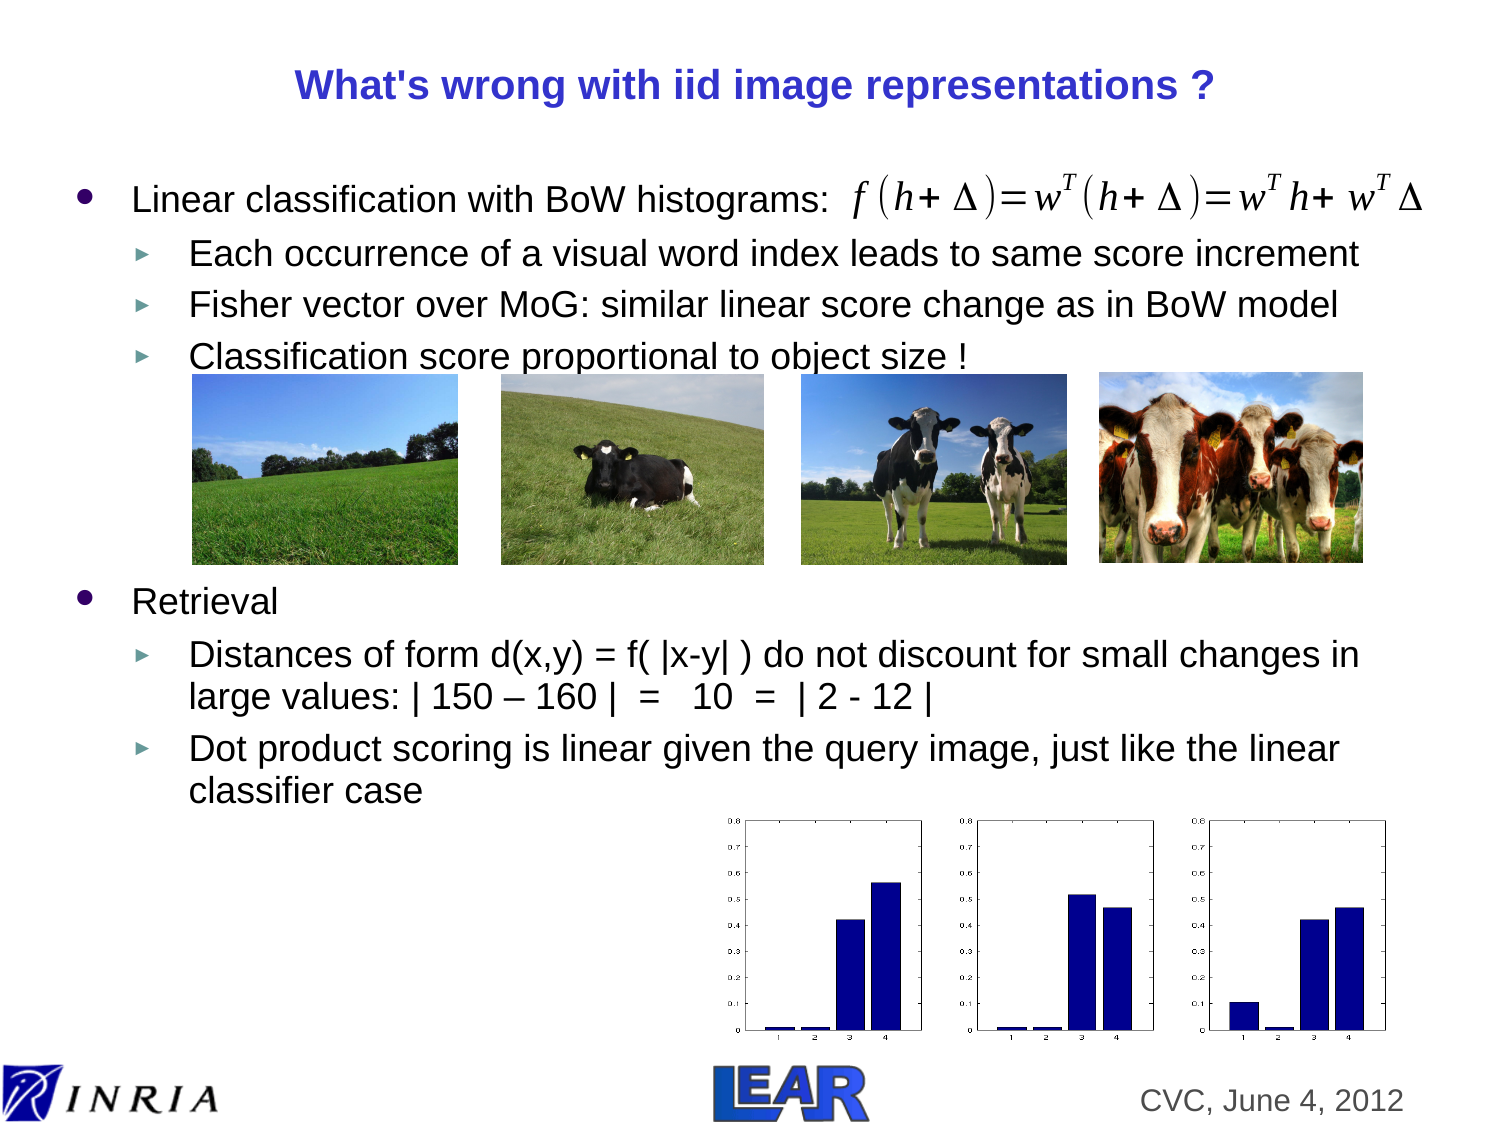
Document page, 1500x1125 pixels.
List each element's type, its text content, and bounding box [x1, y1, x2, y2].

picture [637, 801, 1463, 1058]
chart [837, 167, 1434, 223]
title What's wrong with iid image representations ? [51, 46, 1459, 123]
picture [801, 374, 1067, 565]
picture [192, 374, 458, 565]
picture [0, 1050, 75, 1125]
picture [501, 374, 764, 565]
list Linear classification with BoW histograms: Each occurrence of a visual word index leads to same score increment Fisher vector over MoG: similar linear score change as in BoW model Classification score proportional to object size ! Retrieval Distances of form d(x,y) = f( |x-y| ) do not discount for small changes in large values: | 150 – 160 | = 10 = | 2 - 12 | Dot product scoring is linear given the query image, just like the linear classifier case [75, 178, 1425, 1125]
picture [1099, 372, 1363, 563]
